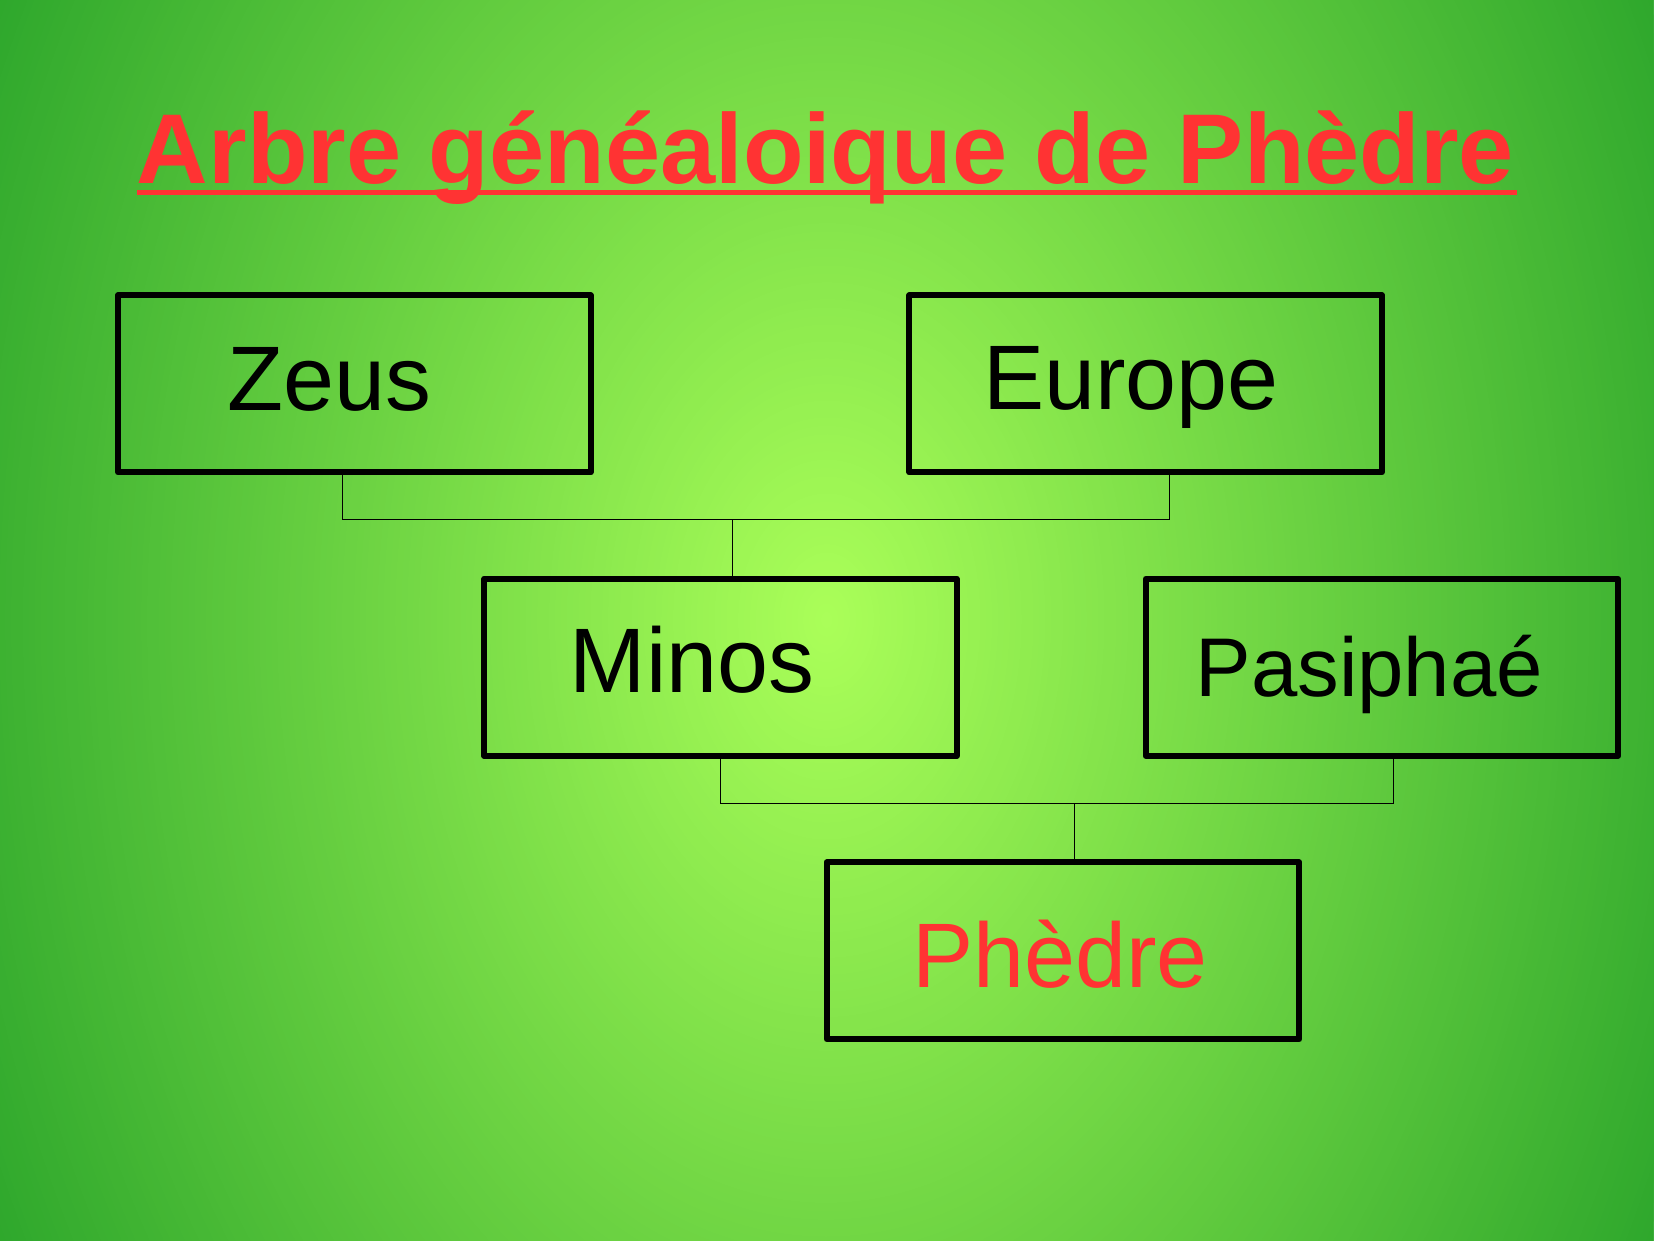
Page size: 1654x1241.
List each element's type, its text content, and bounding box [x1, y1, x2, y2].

text_box Pasiphaé [1181, 614, 1583, 723]
title Arbre généaloique de Phèdre [82, 47, 1571, 252]
text_box Minos [555, 602, 981, 720]
text_box Zeus [212, 319, 615, 438]
text_box Phèdre [897, 897, 1276, 1015]
text_box Europe [968, 318, 1418, 437]
